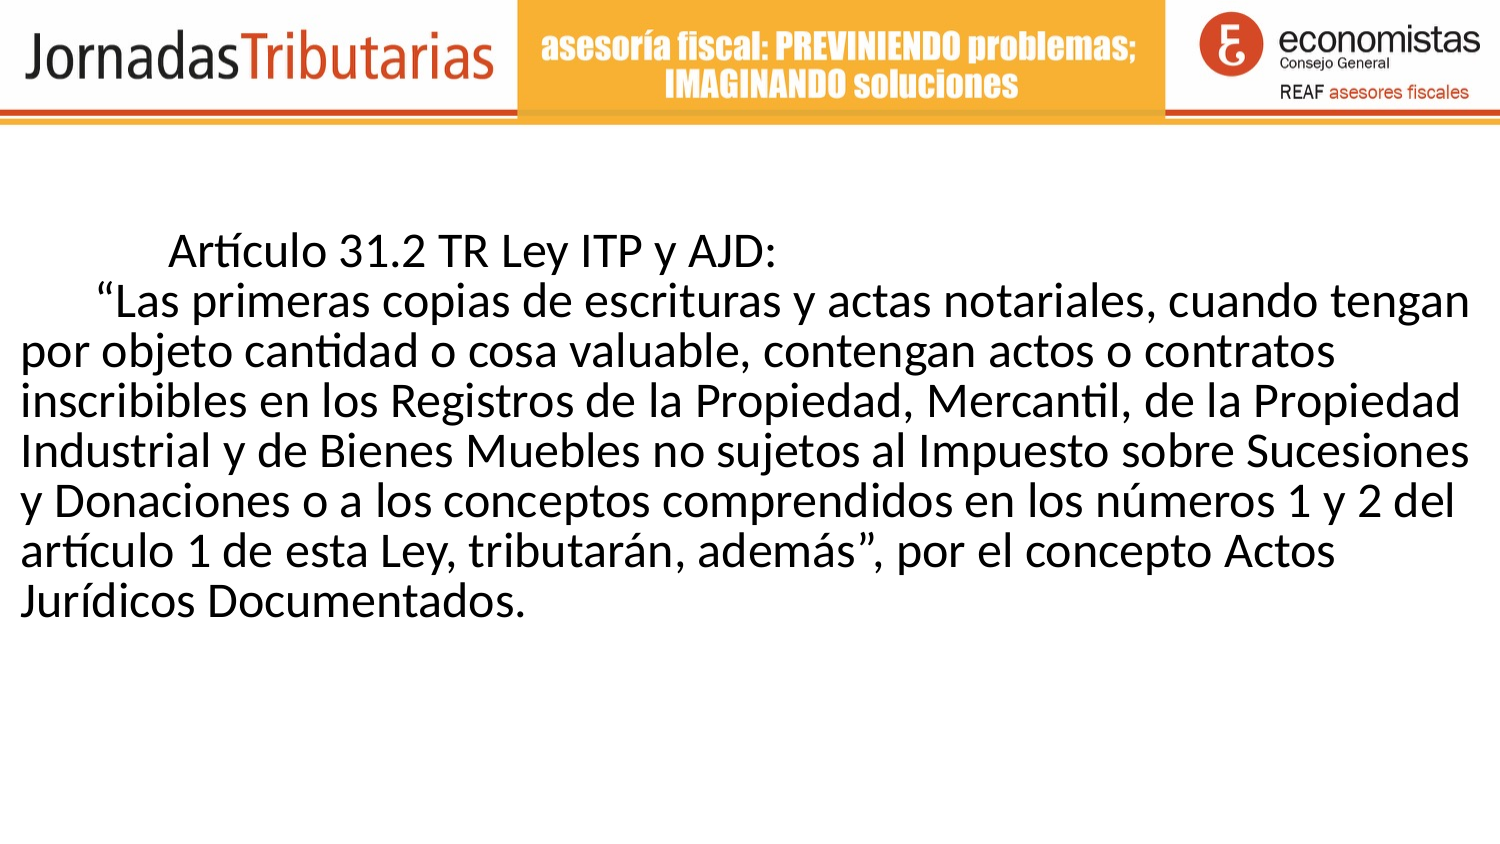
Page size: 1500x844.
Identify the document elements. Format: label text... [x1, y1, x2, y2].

picture [0, 0, 1500, 129]
text_box Artículo 31.2 TR Ley ITP y AJD: “Las primeras copias de escrituras y actas notariales, cuando tengan por objeto cantidad o cosa valuable, contengan actos o contratos inscribibles en los Registros de la Propiedad, Mercantil, de la Propiedad Industrial y de Bienes Muebles no sujetos al Impuesto sobre Sucesiones y Donaciones o a los conceptos comprendidos en los números 1 y 2 del artículo 1 de esta Ley, tributarán, además”, por el concepto Actos Jurídicos Documentados. [5, 172, 1500, 798]
text_box [2, 147, 1500, 457]
